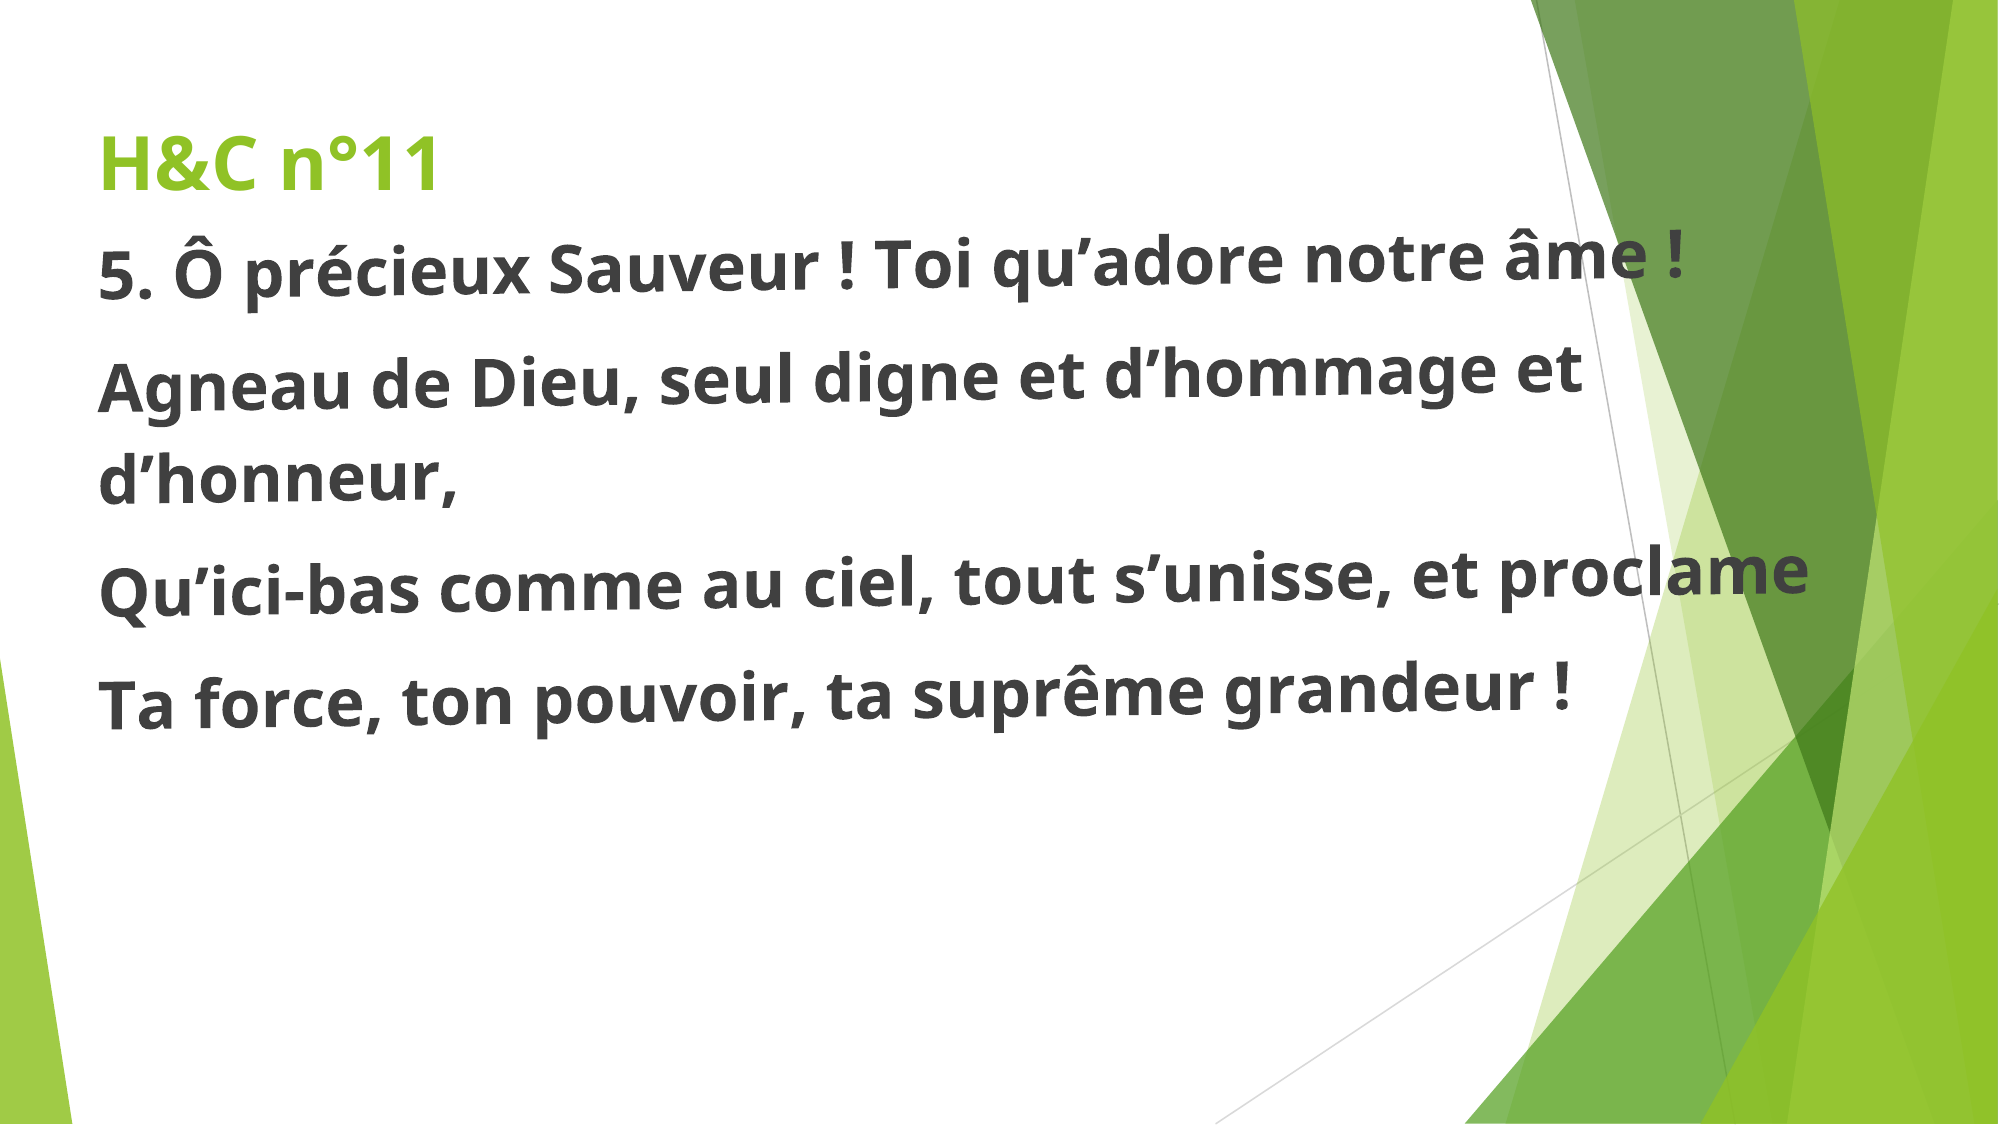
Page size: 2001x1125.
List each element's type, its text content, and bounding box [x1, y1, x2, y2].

text_box 5. Ô précieux Sauveur ! Toi qu’adore notre âme ! Agneau de Dieu, seul digne et d’hommage et d’honneur, Qu’ici-bas comme au ciel, tout s’unisse, et proclame Ta force, ton pouvoir, ta suprême grandeur ! [82, 187, 1949, 1091]
text_box H&C n°11 [82, 107, 497, 213]
